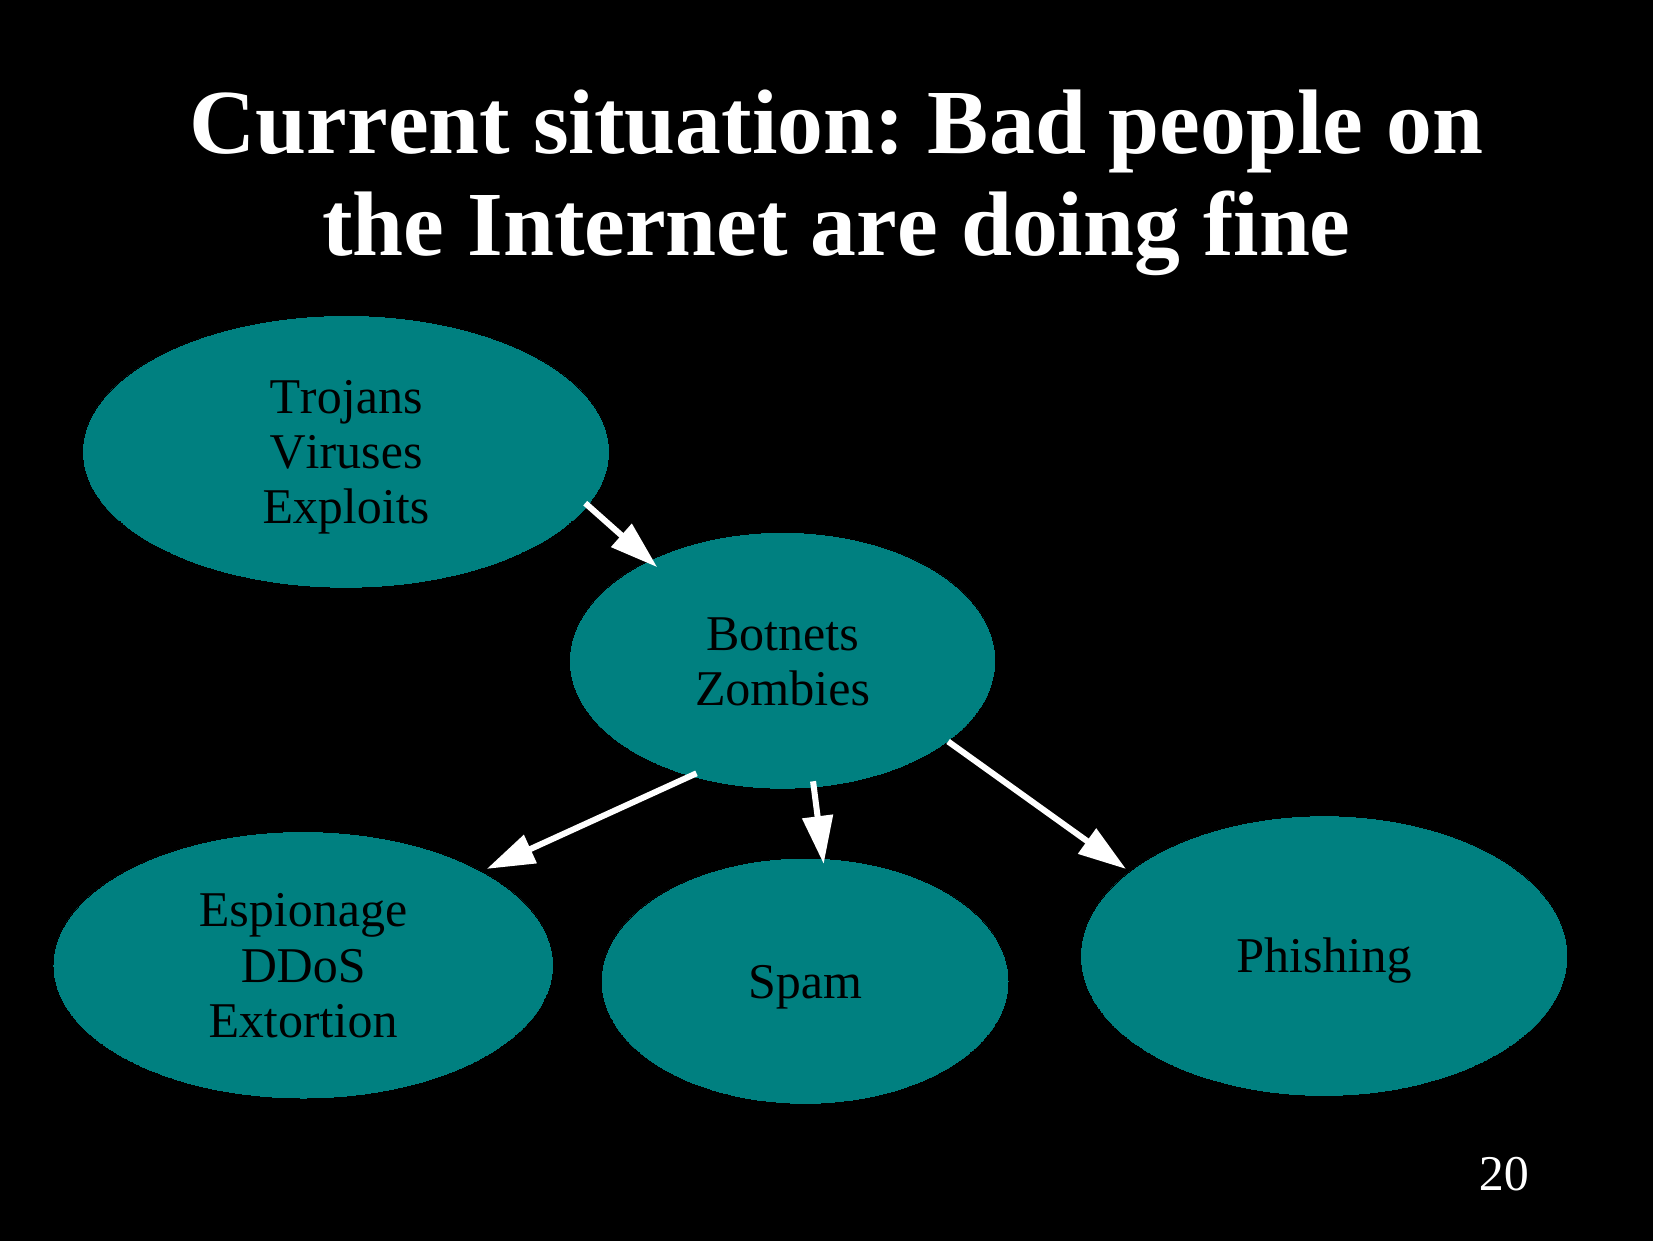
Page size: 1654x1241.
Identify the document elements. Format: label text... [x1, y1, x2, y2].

title Current situation: Bad people on the Internet are doing fine [179, 53, 1496, 294]
text_box Trojans Viruses Exploits [82, 315, 610, 589]
text_box Espionage DDoS Extortion [52, 831, 554, 1100]
text_box Botnets Zombies [569, 532, 996, 790]
text_box Phishing [1080, 815, 1568, 1097]
text_box Spam [601, 858, 1010, 1105]
